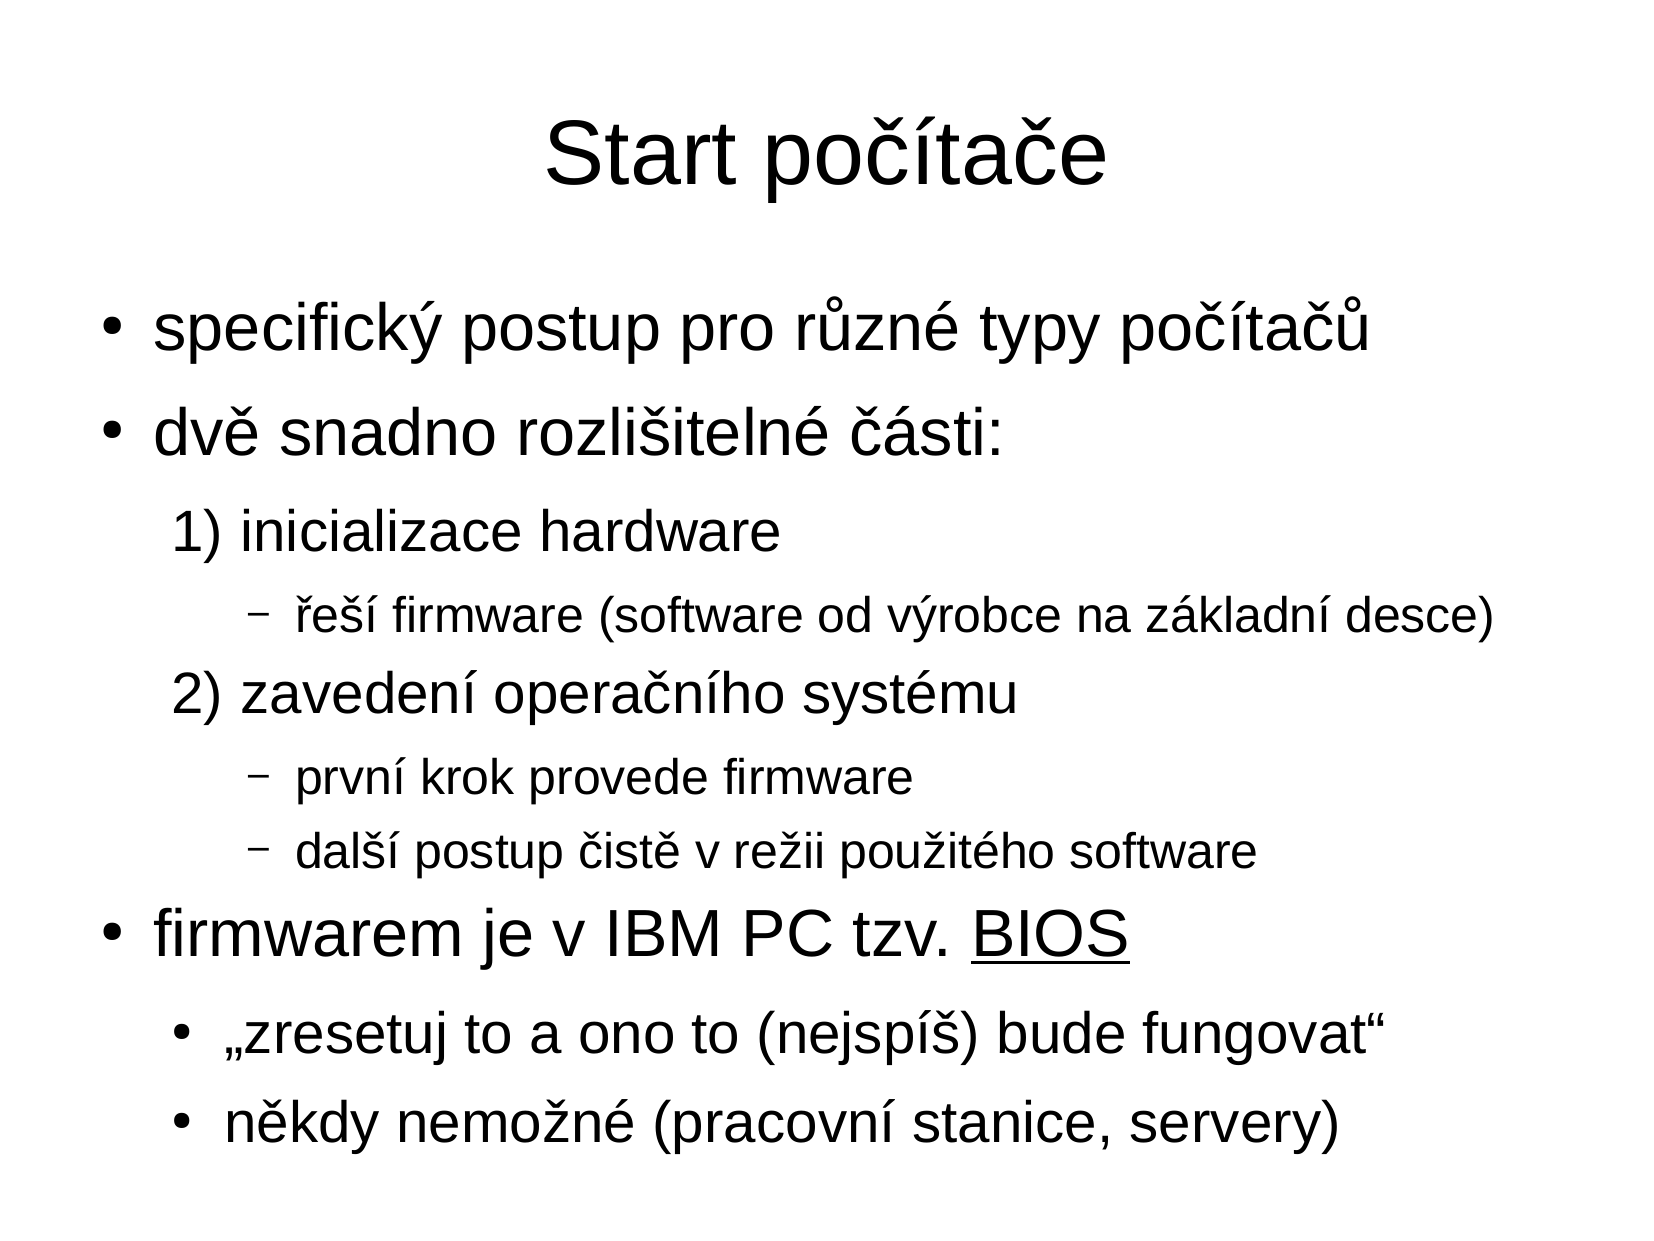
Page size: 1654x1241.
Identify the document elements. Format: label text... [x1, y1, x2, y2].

list specifický postup pro různé typy počítačů dvě snadno rozlišitelné části: inicializace hardware řeší firmware (software od výrobce na základní desce) zavedení operačního systému první krok provede firmware další postup čistě v režii použitého software firmwarem je v IBM PC tzv. BIOS „zresetuj to a ono to (nejspíš) bude fungovat“ někdy nemožné (pracovní stanice, servery) [82, 290, 1571, 1155]
title Start počítače [82, 56, 1571, 250]
